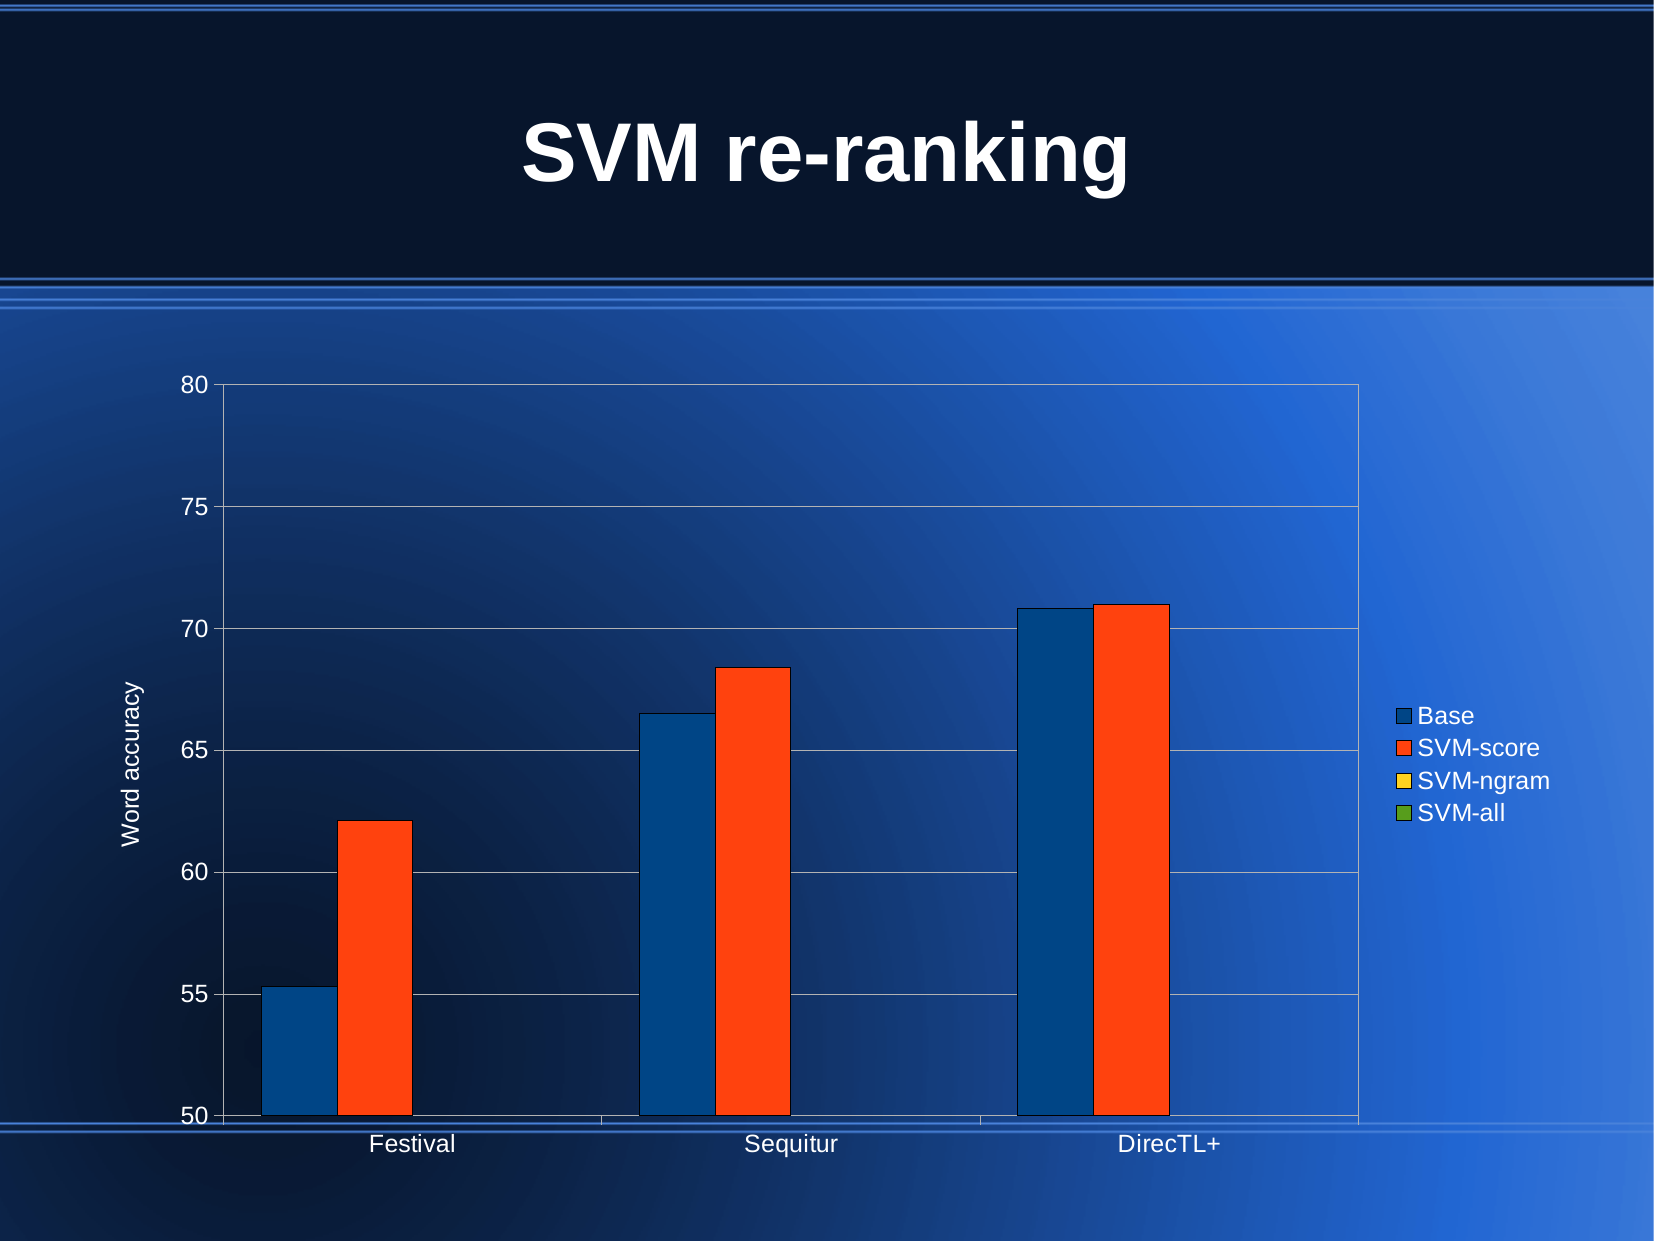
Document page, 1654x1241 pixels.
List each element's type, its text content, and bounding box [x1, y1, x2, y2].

title SVM re-ranking [82, 49, 1571, 257]
picture [0, 0, 1654, 1241]
chart [82, 355, 1571, 1174]
